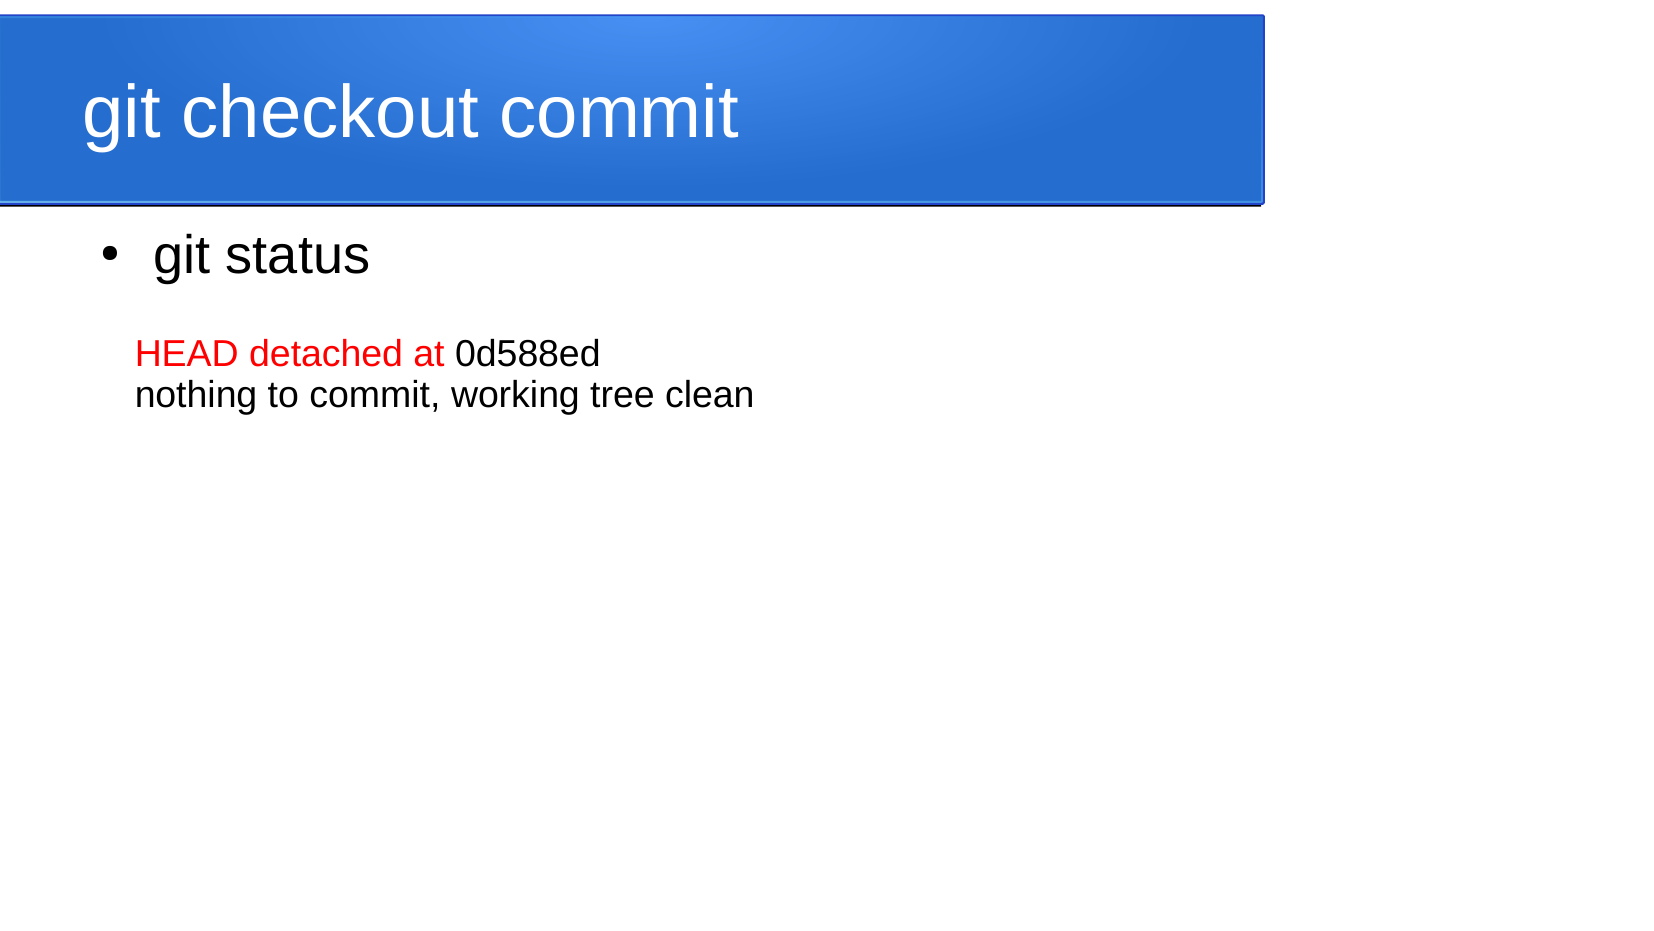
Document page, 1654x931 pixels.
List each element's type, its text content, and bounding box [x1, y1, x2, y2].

title git checkout commit [82, 35, 1235, 189]
text_box HEAD detached at 0d588ed nothing to commit, working tree clean [120, 324, 1471, 631]
list git status [82, 224, 1571, 764]
